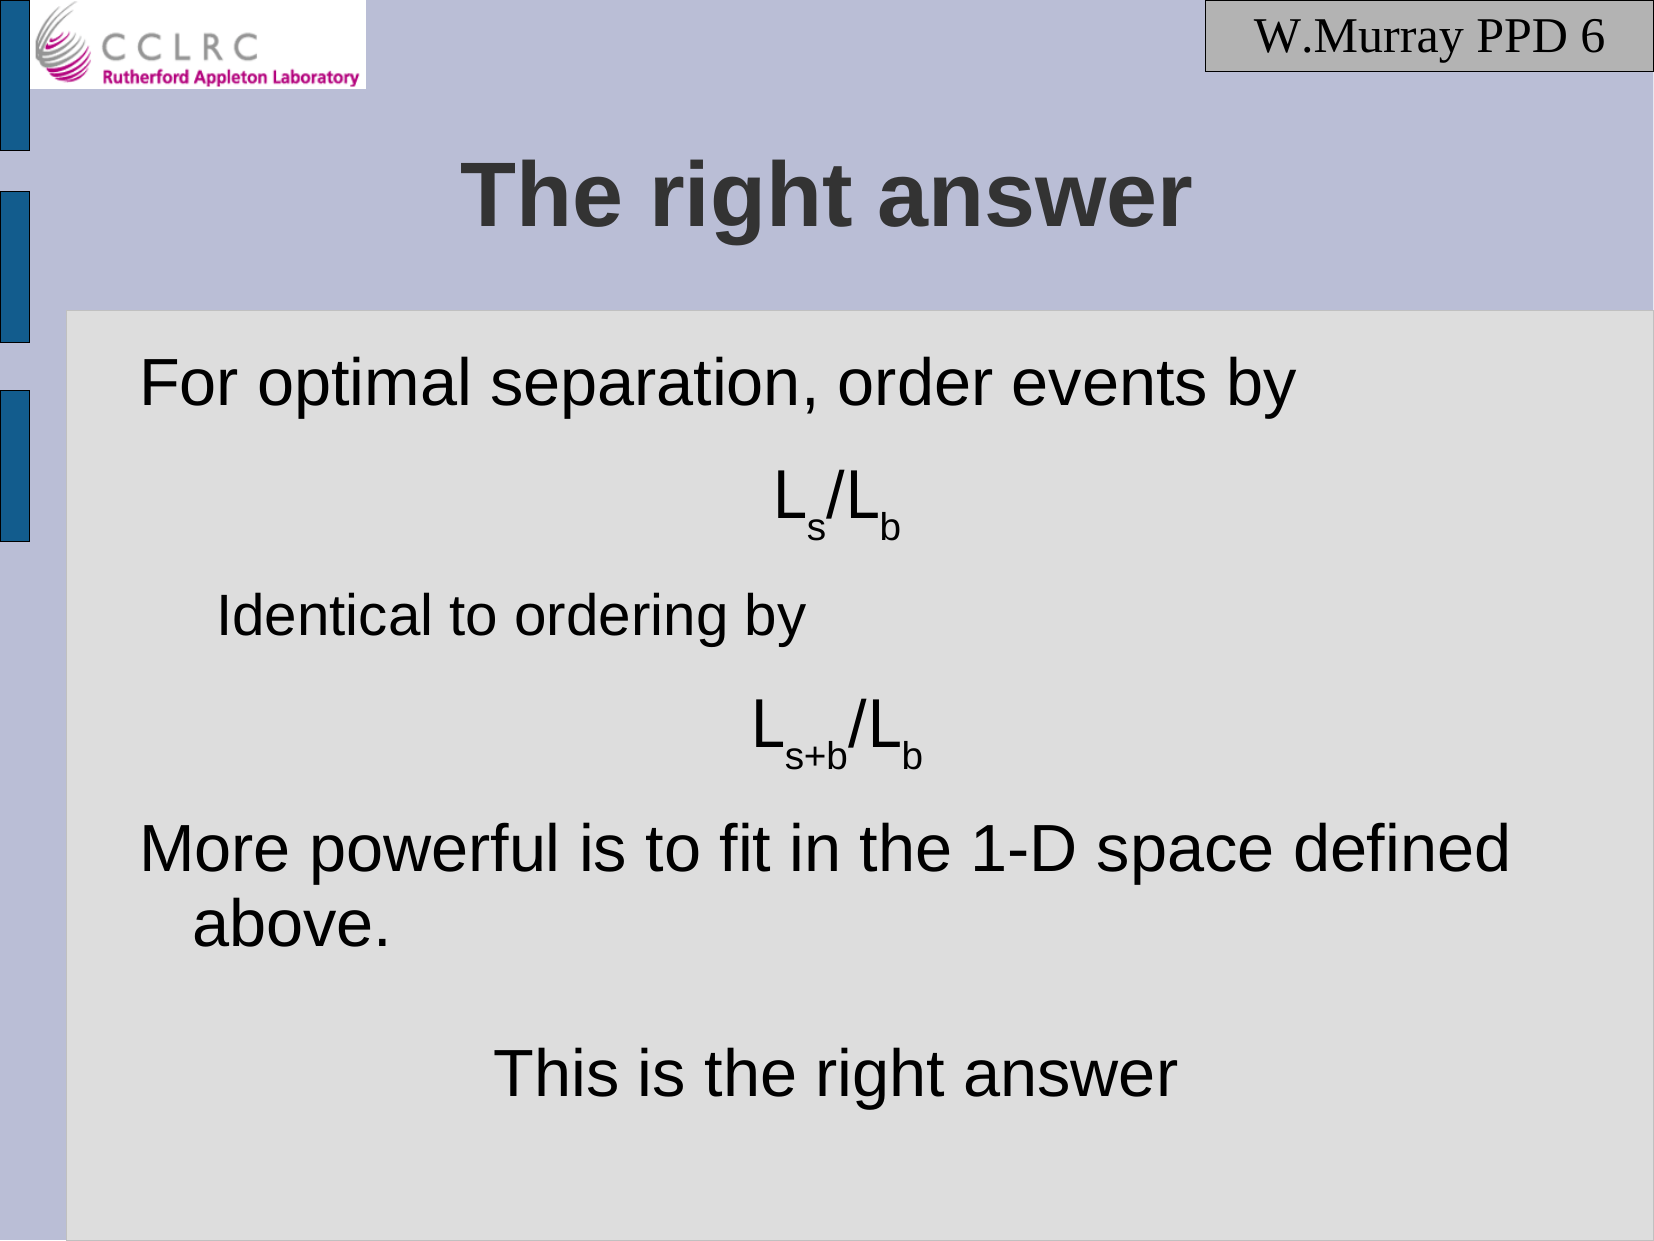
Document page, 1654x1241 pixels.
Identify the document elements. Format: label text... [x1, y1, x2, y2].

picture [30, 0, 366, 89]
list For optimal separation, order events by Ls/Lb Identical to ordering by Ls+b/Lb More powerful is to fit in the 1-D space defined above. This is the right answer [121, 344, 1534, 1146]
title The right answer [121, 91, 1534, 299]
